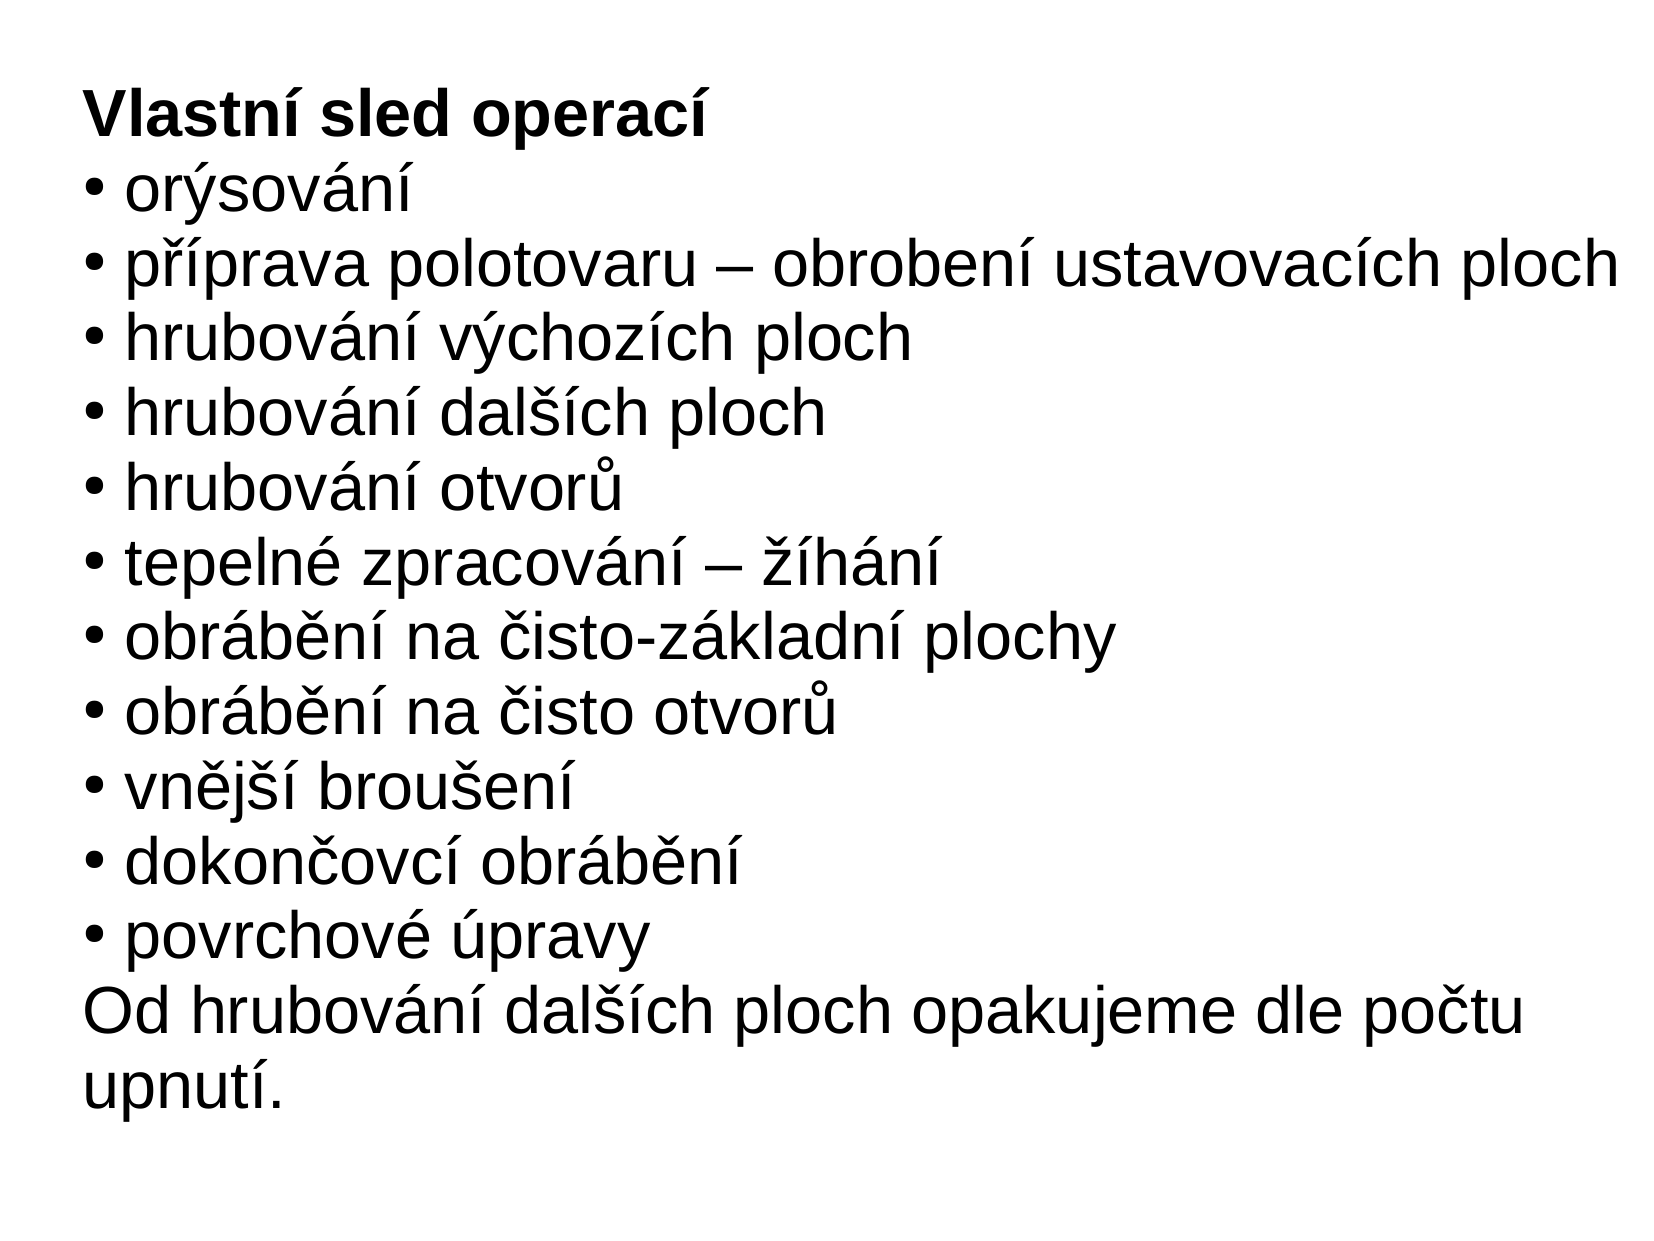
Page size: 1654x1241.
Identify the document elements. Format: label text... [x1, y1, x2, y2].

subtitle Vlastní sled operací orýsování příprava polotovaru – obrobení ustavovacích ploch hrubování výchozích ploch hrubování dalších ploch hrubování otvorů tepelné zpracování – žíhání obrábění na čisto-základní plochy obrábění na čisto otvorů vnější broušení dokončovcí obrábění povrchové úpravy Od hrubování dalších ploch opakujeme dle počtu upnutí. [82, 59, 1625, 1140]
